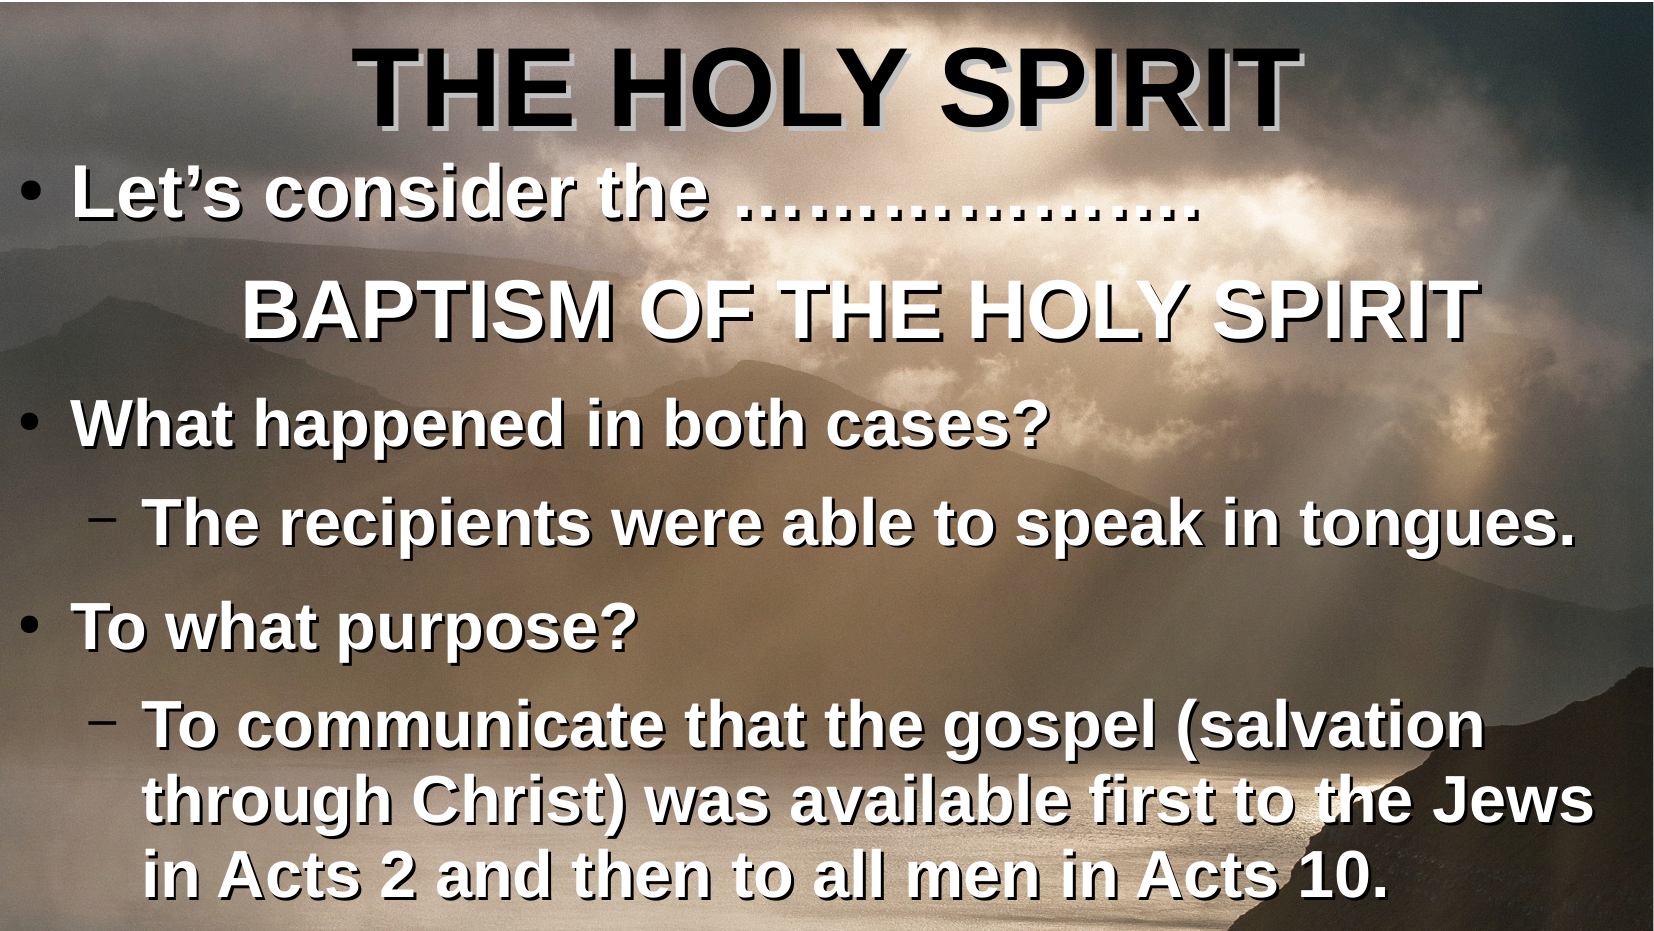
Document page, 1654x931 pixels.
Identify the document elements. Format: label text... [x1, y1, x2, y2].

title THE HOLY SPIRIT [82, 9, 1571, 150]
picture [0, 2, 1654, 931]
list Let’s consider the ………………. BAPTISM OF THE HOLY SPIRIT What happened in both cases? The recipients were able to speak in tongues. To what purpose? To communicate that the gospel (salvation through Christ) was available first to the Jews in Acts 2 and then to all men in Acts 10. [0, 150, 1651, 931]
